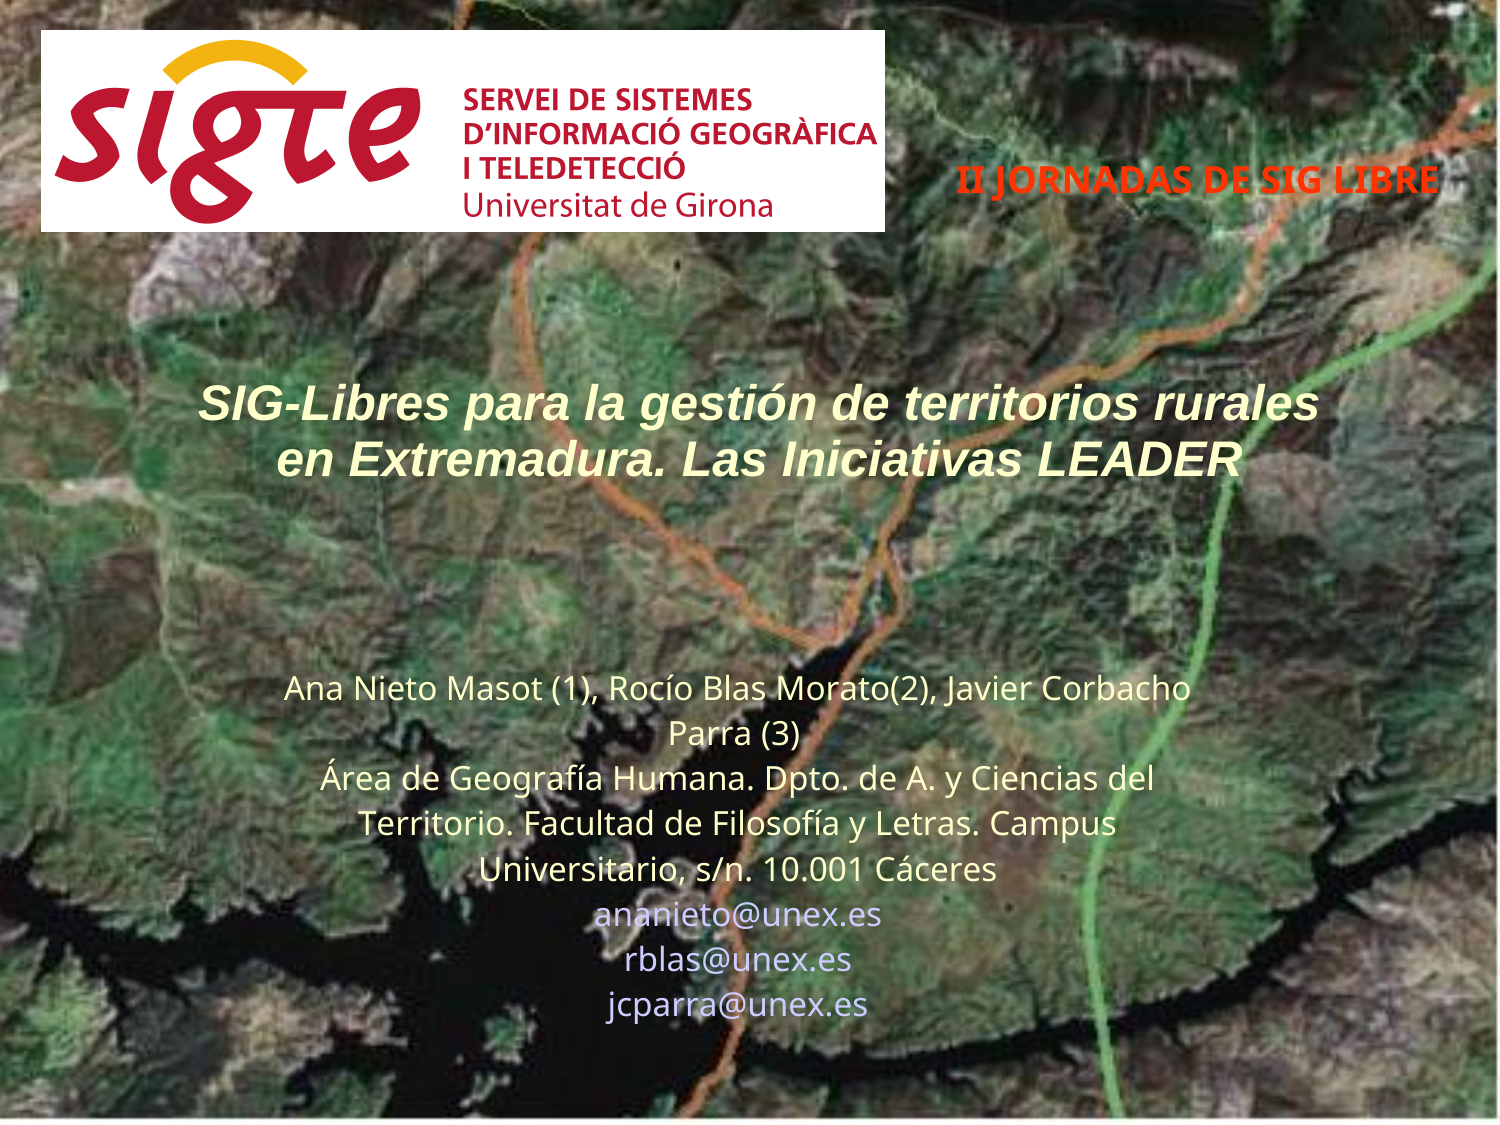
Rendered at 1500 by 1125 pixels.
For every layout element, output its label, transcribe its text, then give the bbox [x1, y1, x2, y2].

text_box Ana Nieto Masot (1), Rocío Blas Morato(2), Javier Corbacho Parra (3) Área de Geografía Humana. Dpto. de A. y Ciencias del Territorio. Facultad de Filosofía y Letras. Campus Universitario, s/n. 10.001 Cáceres ananieto@unex.es rblas@unex.es jcparra@unex.es [253, 656, 1223, 1035]
title [147, 160, 1376, 452]
picture [0, 0, 1500, 1125]
text_box II JORNADAS DE SIG LIBRE [941, 145, 1455, 213]
text_box SIG-Libres para la gestión de territorios rurales en Extremadura. Las Iniciativas LEADER [183, 367, 1337, 551]
subtitle [171, 503, 1317, 860]
